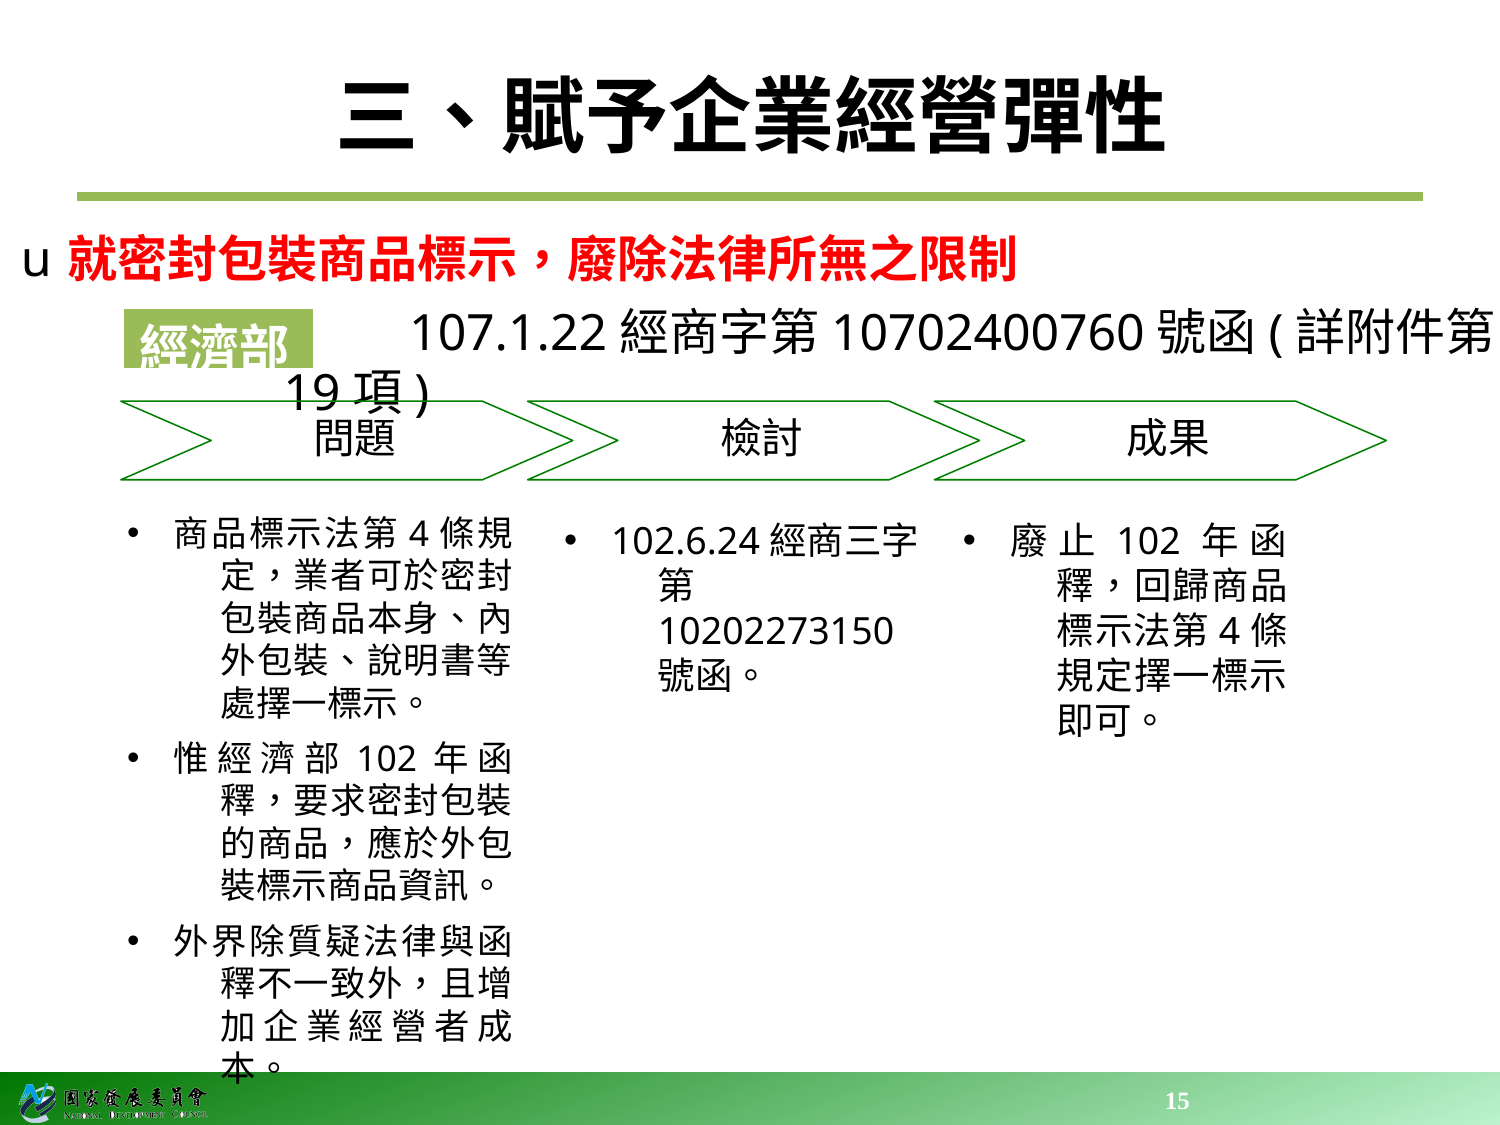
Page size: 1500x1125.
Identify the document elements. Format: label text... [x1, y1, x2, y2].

text_box 102.6.24經商三字第10202273150號函。 [549, 509, 935, 661]
text_box 就密封包裝商品標示，廢除法律所無之限制 107.1.22經商字第10702400760號函(詳附件第19項) [6, 220, 1500, 500]
title 三、賦予企業經營彈性 [76, 19, 1427, 207]
text_box 問題 [120, 401, 573, 480]
text_box 經濟部 [249, 357, 260, 363]
text_box 經濟部 [208, 364, 227, 368]
text_box 檢討 [527, 401, 980, 480]
text_box 15 [1149, 1069, 1500, 1125]
text_box 商品標示法第4條規定，業者可於密封包裝商品本身、內外包裝、說明書等處擇一標示。 惟經濟部102年函釋，要求密封包裝的商品，應於外包裝標示商品資訊。 外界除質疑法律與函釋不一致外，且增加企業經營者成本。 [112, 503, 528, 1085]
text_box 經濟部 [124, 309, 313, 368]
text_box 廢止102年函釋，回歸商品標示法第4條規定擇一標示即可。 [948, 509, 1303, 707]
text_box 成果 [934, 401, 1387, 480]
text_box 經濟部 [275, 331, 281, 358]
